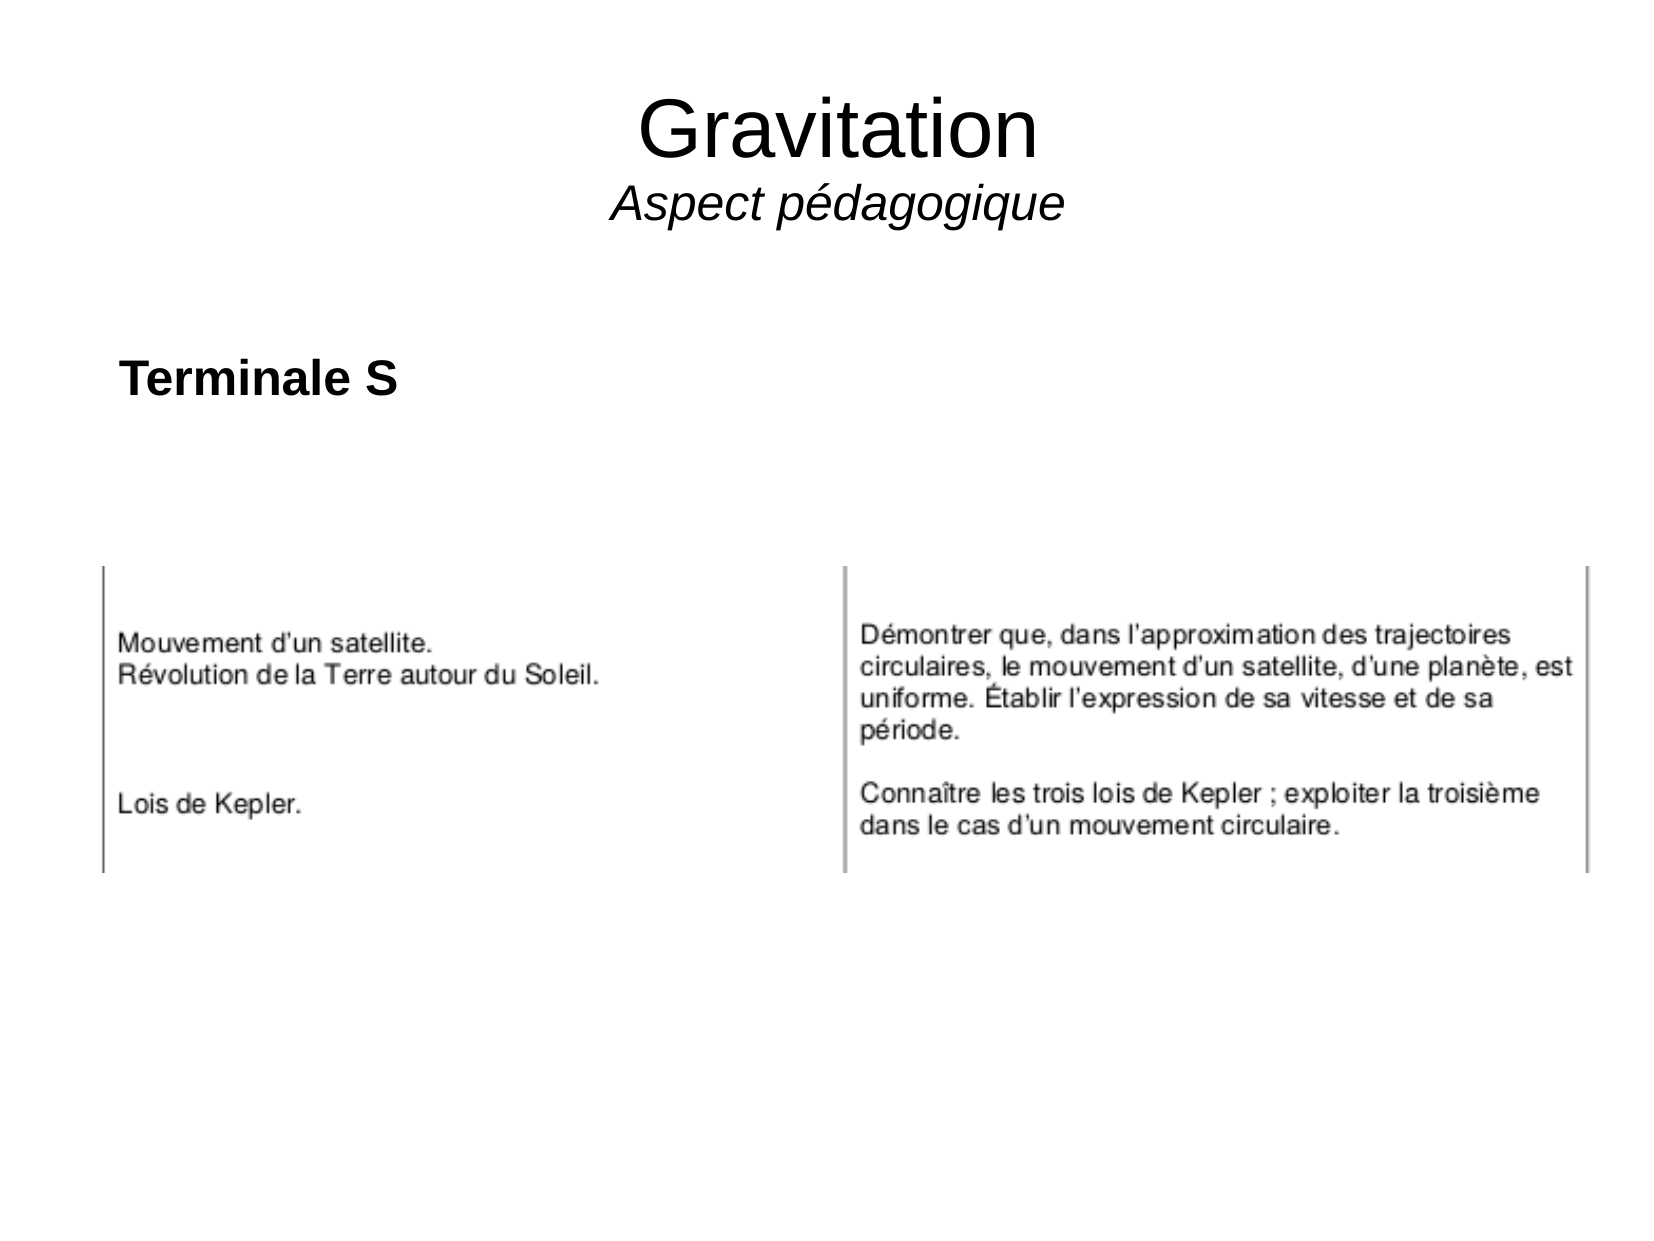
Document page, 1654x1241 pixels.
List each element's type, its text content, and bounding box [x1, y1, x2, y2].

text_box Terminale S [104, 342, 426, 415]
title Gravitation Aspect pédagogique [94, 52, 1583, 260]
picture [65, 566, 1654, 873]
